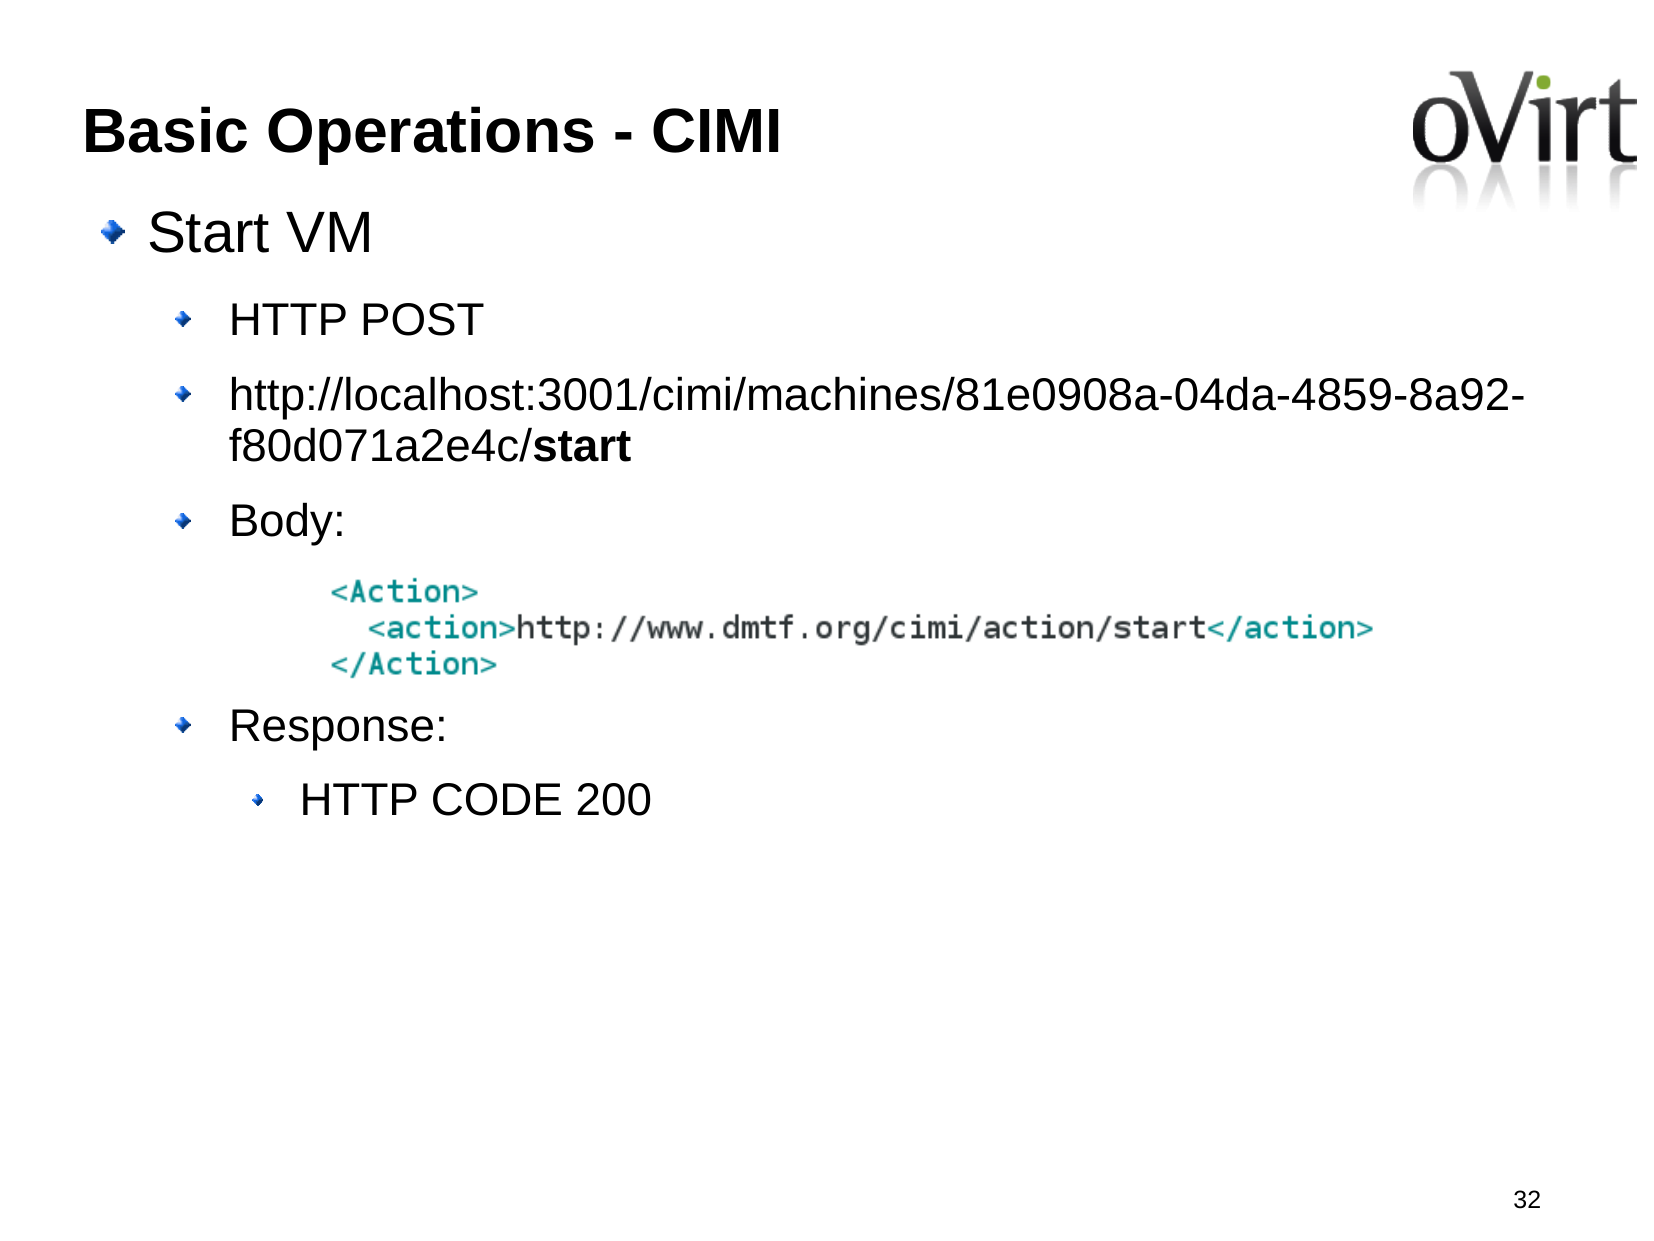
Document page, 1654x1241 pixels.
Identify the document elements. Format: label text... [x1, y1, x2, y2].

title Basic Operations - CIMI [82, 37, 1303, 226]
picture [327, 575, 1378, 680]
list Start VM HTTP POST http://localhost:3001/cimi/machines/81e0908a-04da-4859-8a92-f80d071a2e4c/start Body: Response: HTTP CODE 200 [86, 199, 1576, 993]
picture [1413, 63, 1637, 212]
